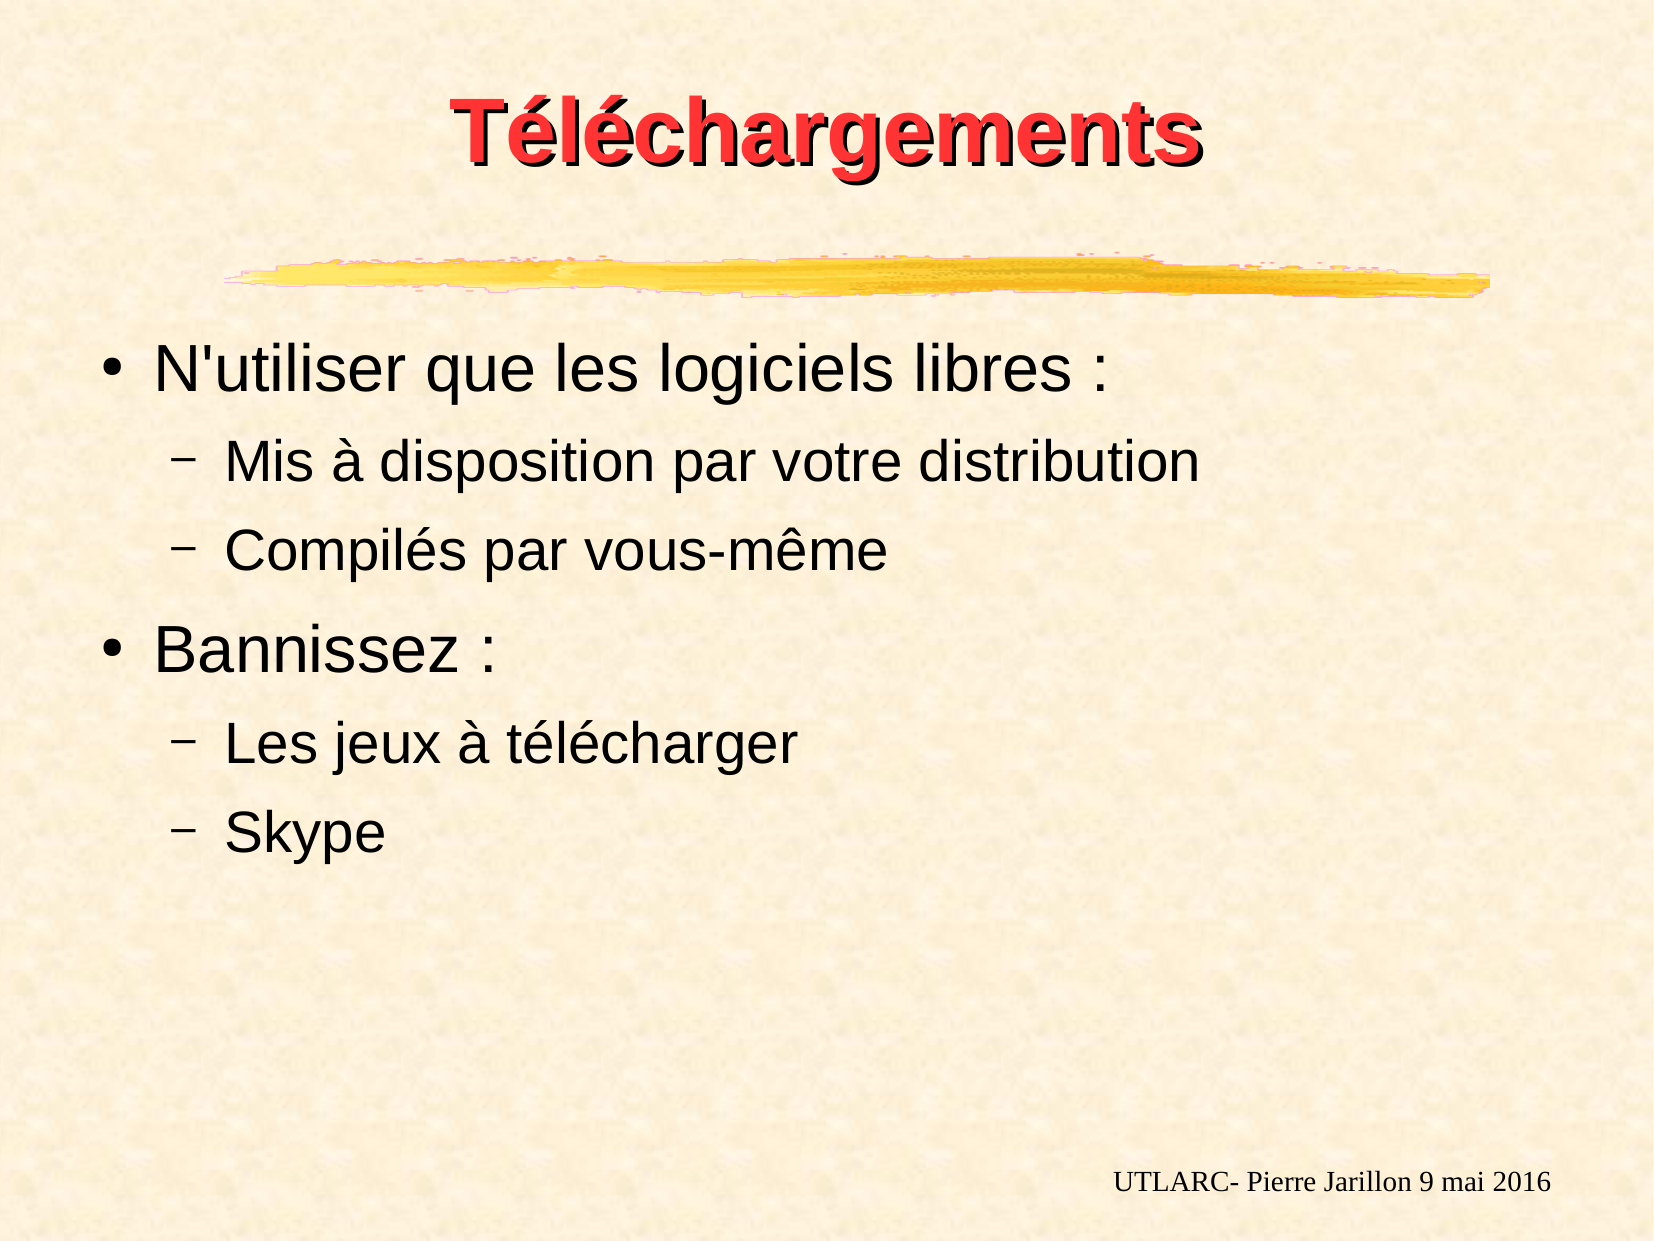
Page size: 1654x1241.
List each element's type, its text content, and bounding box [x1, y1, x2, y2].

list N'utiliser que les logiciels libres : Mis à disposition par votre distribution Compilés par vous-même Bannissez : Les jeux à télécharger Skype [82, 330, 1571, 1010]
title Téléchargements [82, 49, 1571, 213]
picture [0, 0, 1654, 1241]
